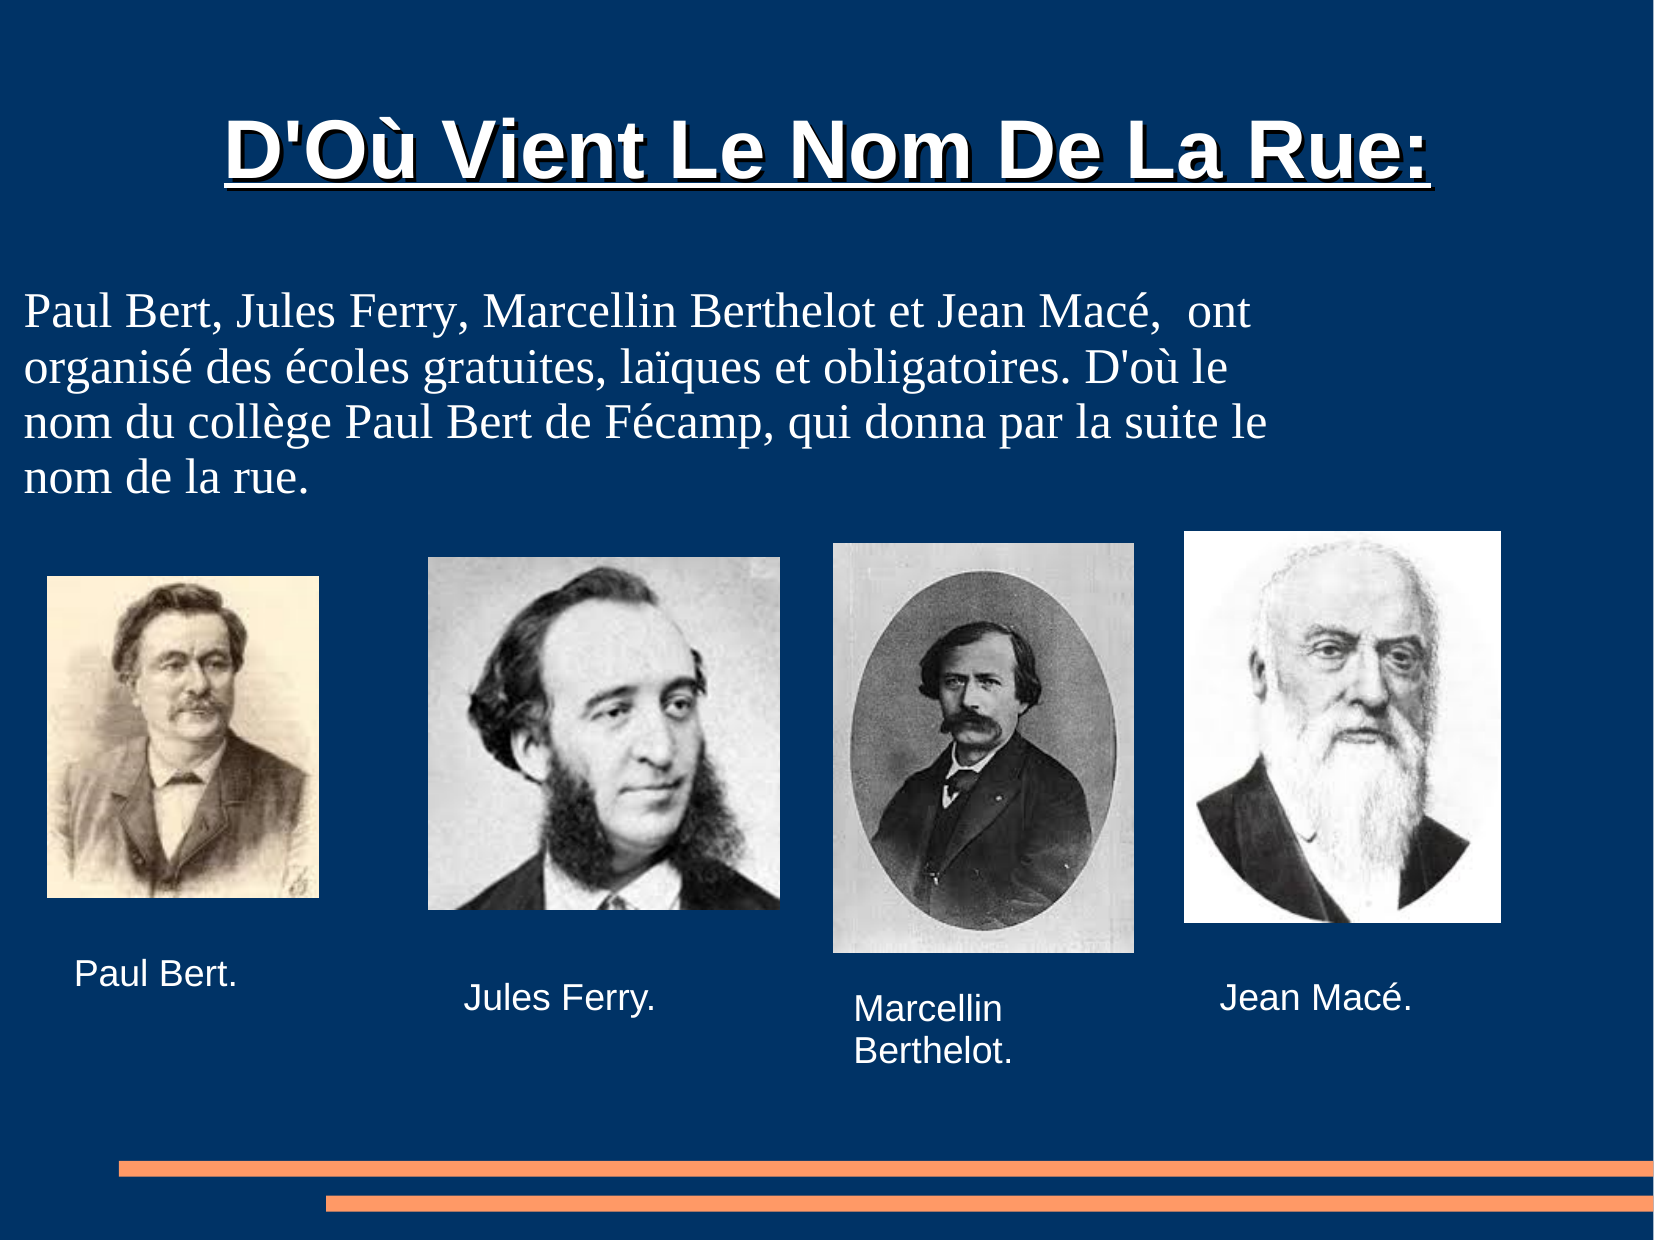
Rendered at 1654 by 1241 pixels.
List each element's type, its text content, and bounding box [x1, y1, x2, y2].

title D'Où Vient Le Nom De La Rue: [121, 46, 1534, 254]
picture [1184, 531, 1501, 923]
text_box Paul Bert. [59, 944, 254, 1002]
text_box Jules Ferry. [448, 968, 671, 1026]
picture [833, 543, 1134, 953]
picture [428, 557, 780, 910]
text_box Paul Bert, Jules Ferry, Marcellin Berthelot et Jean Macé, ont organisé des écoles gratuites, laïques et obligatoires. D'où le nom du collège Paul Bert de Fécamp, qui donna par la suite le nom de la rue. [23, 283, 1300, 532]
text_box Jean Macé. [1204, 968, 1428, 1026]
text_box Marcellin Berthelot. [838, 980, 1087, 1080]
picture [47, 576, 319, 898]
